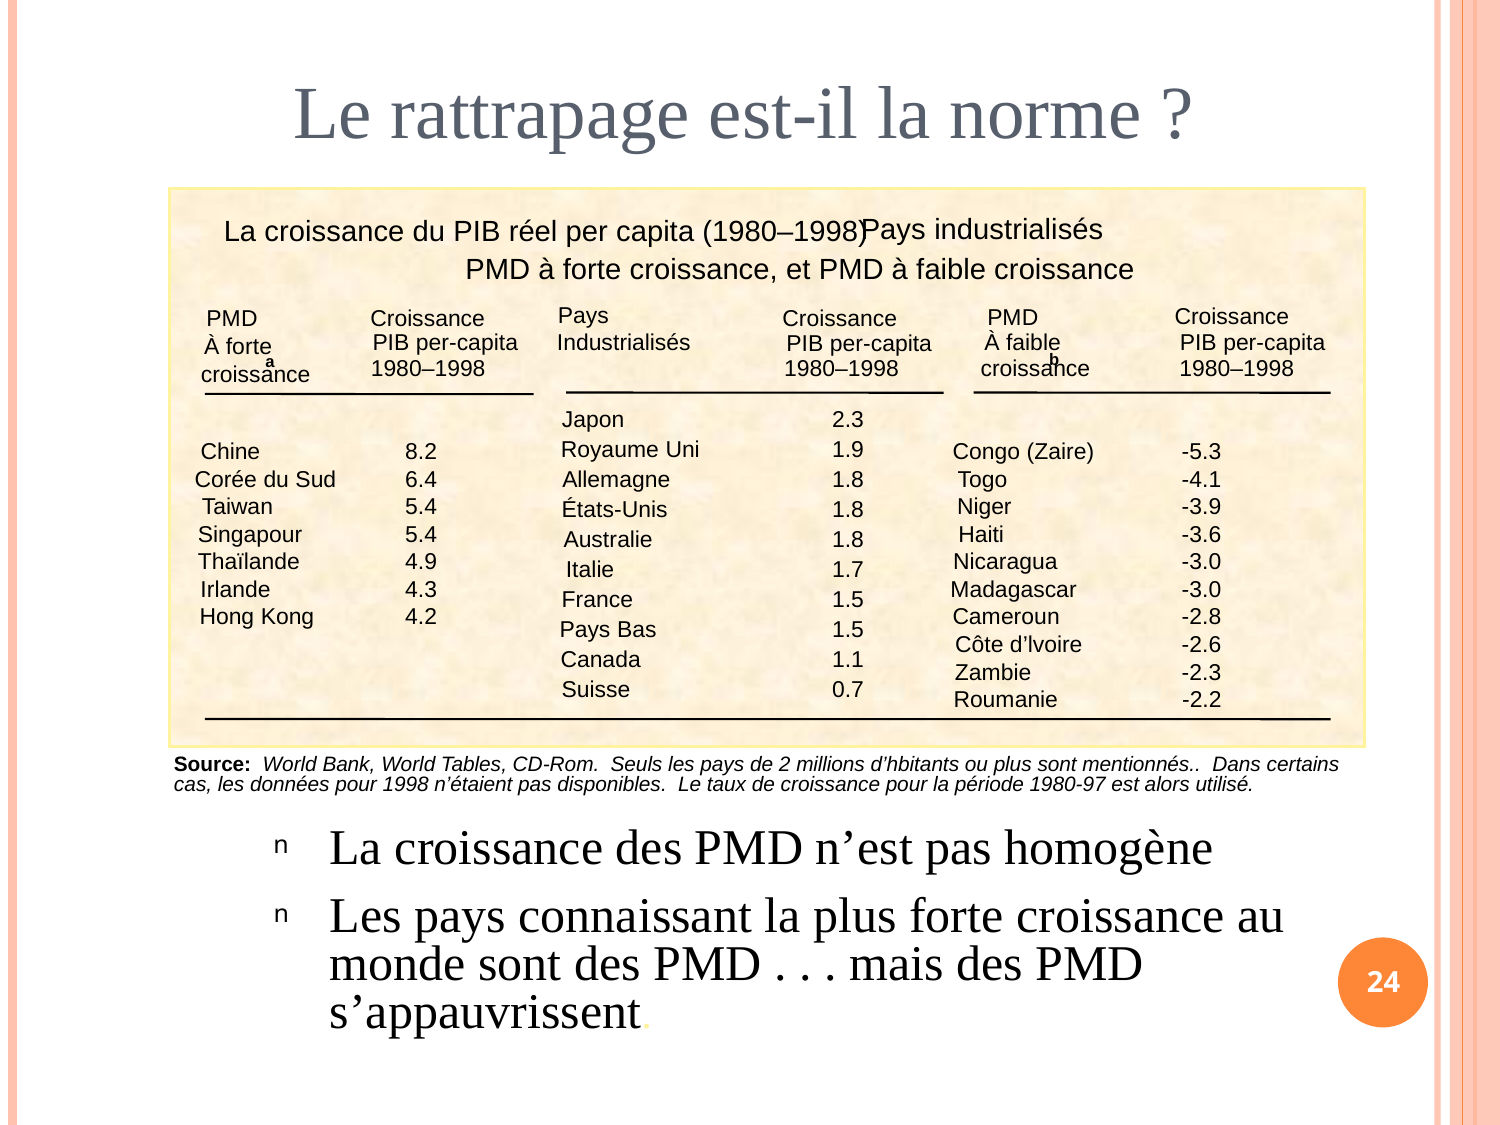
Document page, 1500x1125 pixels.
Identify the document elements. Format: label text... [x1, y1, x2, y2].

text_box Corée du Sud [194, 464, 343, 492]
text_box -3.0 [1181, 546, 1228, 574]
text_box Hong Kong [199, 601, 322, 630]
text_box PMD [206, 304, 258, 331]
text_box 1.1 [832, 644, 871, 672]
text_box Niger [957, 491, 1019, 520]
text_box Pays [557, 300, 616, 326]
text_box 1980–1998 [784, 353, 899, 382]
text_box croissance [980, 353, 1091, 381]
text_box Allemagne [562, 464, 678, 493]
text_box Croissance [782, 303, 904, 331]
text_box 0.7 [832, 674, 871, 702]
text_box Pays Bas [559, 614, 664, 642]
text_box À forte [204, 331, 273, 359]
text_box Le rattrapage est-il la norme ? [162, 49, 1325, 189]
text_box États-Unis [561, 494, 675, 523]
text_box 2.3 [832, 404, 871, 433]
text_box 5.4 [405, 491, 444, 519]
text_box 8.2 [405, 437, 444, 464]
text_box [169, 188, 1365, 747]
text_box Singapour [197, 519, 310, 548]
text_box 1.8 [832, 524, 871, 552]
text_box La croissance des PMD n’est pas homogène [258, 818, 1299, 907]
text_box Chine [200, 437, 267, 464]
text_box -3.0 [1181, 574, 1228, 601]
text_box France [561, 584, 640, 612]
text_box Cameroun [952, 601, 1067, 630]
text_box Roumanie [953, 684, 1059, 712]
text_box 5.4 [405, 519, 444, 546]
text_box croissance [200, 359, 311, 387]
text_box Suisse [561, 674, 631, 702]
text_box Madagascar [950, 574, 1084, 603]
text_box Zambie [955, 657, 1039, 684]
text_box -3.6 [1181, 519, 1228, 546]
text_box -2.6 [1181, 629, 1228, 657]
text_box 1.8 [832, 464, 871, 493]
text_box Les pays connaissant la plus forte croissance au monde sont des PMD . . . mais des PMD s’appauvrissent. [258, 886, 1316, 941]
text_box PMD à forte croissance, et PMD à faible croissance [465, 250, 1136, 286]
text_box -2.2 [1181, 684, 1222, 712]
text_box 1980–1998 [370, 353, 486, 382]
text_box Taiwan [201, 491, 280, 519]
text_box Canada [560, 644, 648, 672]
text_box Haiti [958, 519, 1011, 546]
text_box 1980–1998 [1179, 353, 1295, 382]
text_box a [265, 350, 275, 371]
text_box 1.9 [832, 434, 871, 462]
text_box Congo (Zaire) [952, 437, 1102, 465]
text_box Côte d’lvoire [955, 629, 1090, 657]
text_box Japon [561, 404, 632, 433]
text_box Togo [957, 464, 1015, 491]
text_box 1.7 [832, 554, 871, 582]
text_box Croissance [1174, 301, 1297, 330]
text_box La croissance du PIB réel per capita (1980–1998) [223, 211, 859, 247]
text_box -2.8 [1181, 601, 1228, 629]
text_box Industrialisés [556, 326, 698, 355]
text_box Pays industrialisés [794, 210, 1104, 246]
slide_number <numéro> [1333, 940, 1434, 1027]
text_box 4.9 [405, 546, 444, 574]
text_box -3.9 [1181, 491, 1228, 519]
text_box 1.5 [832, 584, 871, 612]
text_box -2.3 [1181, 657, 1228, 685]
text_box PIB per-capita [372, 327, 519, 355]
text_box Croissance [370, 304, 492, 332]
text_box 4.3 [405, 574, 444, 601]
text_box Source: World Bank, World Tables, CD-Rom. Seuls les pays de 2 millions d’hbitants ou plus sont mentionnés.. Dans certains cas, les données pour 1998 n’étaient pas disponibles. Le taux de croissance pour la période 1980-97 est alors utilisé. [173, 755, 1365, 796]
text_box PIB per-capita [1179, 327, 1326, 355]
text_box Nicaragua [953, 546, 1065, 574]
text_box Australie [563, 524, 660, 552]
text_box Thaïlande [197, 546, 307, 575]
text_box À faible [984, 326, 1061, 353]
text_box -4.1 [1181, 464, 1228, 491]
text_box 1.8 [832, 494, 871, 523]
text_box Irlande [200, 574, 278, 601]
text_box 1.5 [832, 614, 871, 642]
text_box b [1049, 348, 1060, 369]
text_box 4.2 [405, 601, 444, 630]
text_box PMD [987, 302, 1039, 326]
text_box -5.3 [1181, 437, 1228, 464]
text_box 6.4 [405, 464, 444, 491]
text_box Italie [565, 554, 615, 582]
text_box PIB per-capita [786, 328, 933, 356]
text_box Royaume Uni [560, 434, 707, 462]
